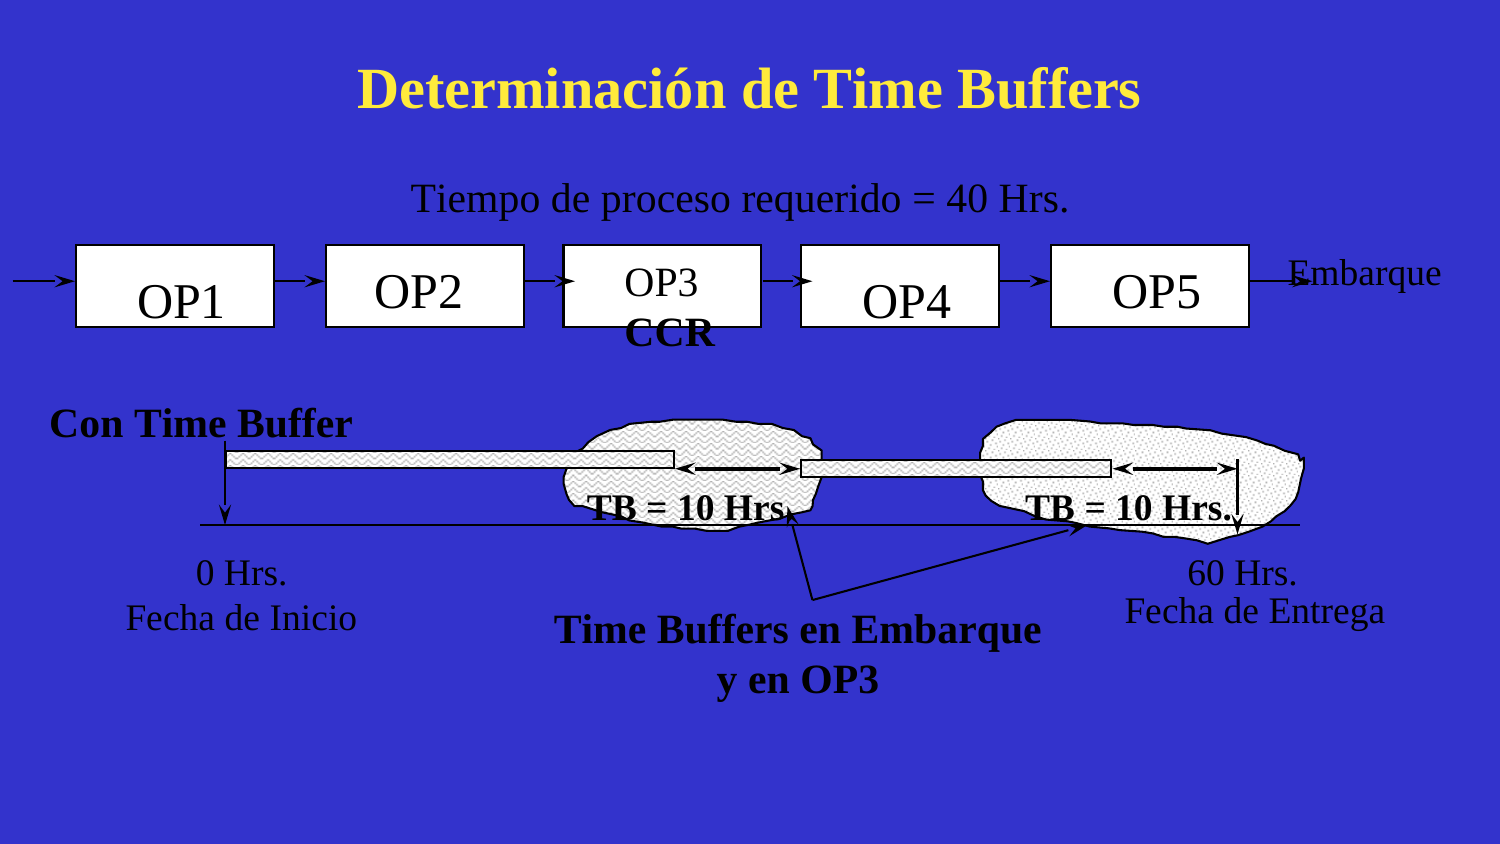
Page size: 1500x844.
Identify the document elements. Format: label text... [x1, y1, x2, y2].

text_box OP2 [359, 251, 479, 327]
text_box OP5 [1097, 251, 1217, 327]
text_box TB = 10 Hrs. [571, 475, 810, 536]
text_box OP1 [122, 260, 242, 336]
text_box 0 Hrs. Fecha de Inicio [110, 540, 373, 646]
text_box Con Time Buffer [34, 388, 369, 454]
text_box OP3 CCR [609, 247, 731, 363]
text_box TB = 10 Hrs. [1009, 475, 1248, 536]
text_box Time Buffers en Embarque y en OP3 [538, 594, 1058, 710]
text_box 60 Hrs. [1172, 540, 1314, 601]
text_box [801, 244, 999, 328]
text_box Fecha de Entrega [1109, 578, 1402, 639]
text_box [325, 244, 524, 328]
text_box [1051, 244, 1249, 328]
text_box [1221, 470, 1236, 475]
text_box Embarque [1272, 240, 1458, 301]
text_box [563, 244, 762, 328]
text_box [1248, 526, 1264, 532]
text_box [226, 419, 1304, 524]
text_box OP4 [847, 260, 967, 336]
text_box [76, 244, 274, 328]
text_box Tiempo de proceso requerido = 40 Hrs. [395, 163, 1086, 229]
text_box [1160, 536, 1235, 540]
title Determinación de Time Buffers [112, 18, 1388, 160]
